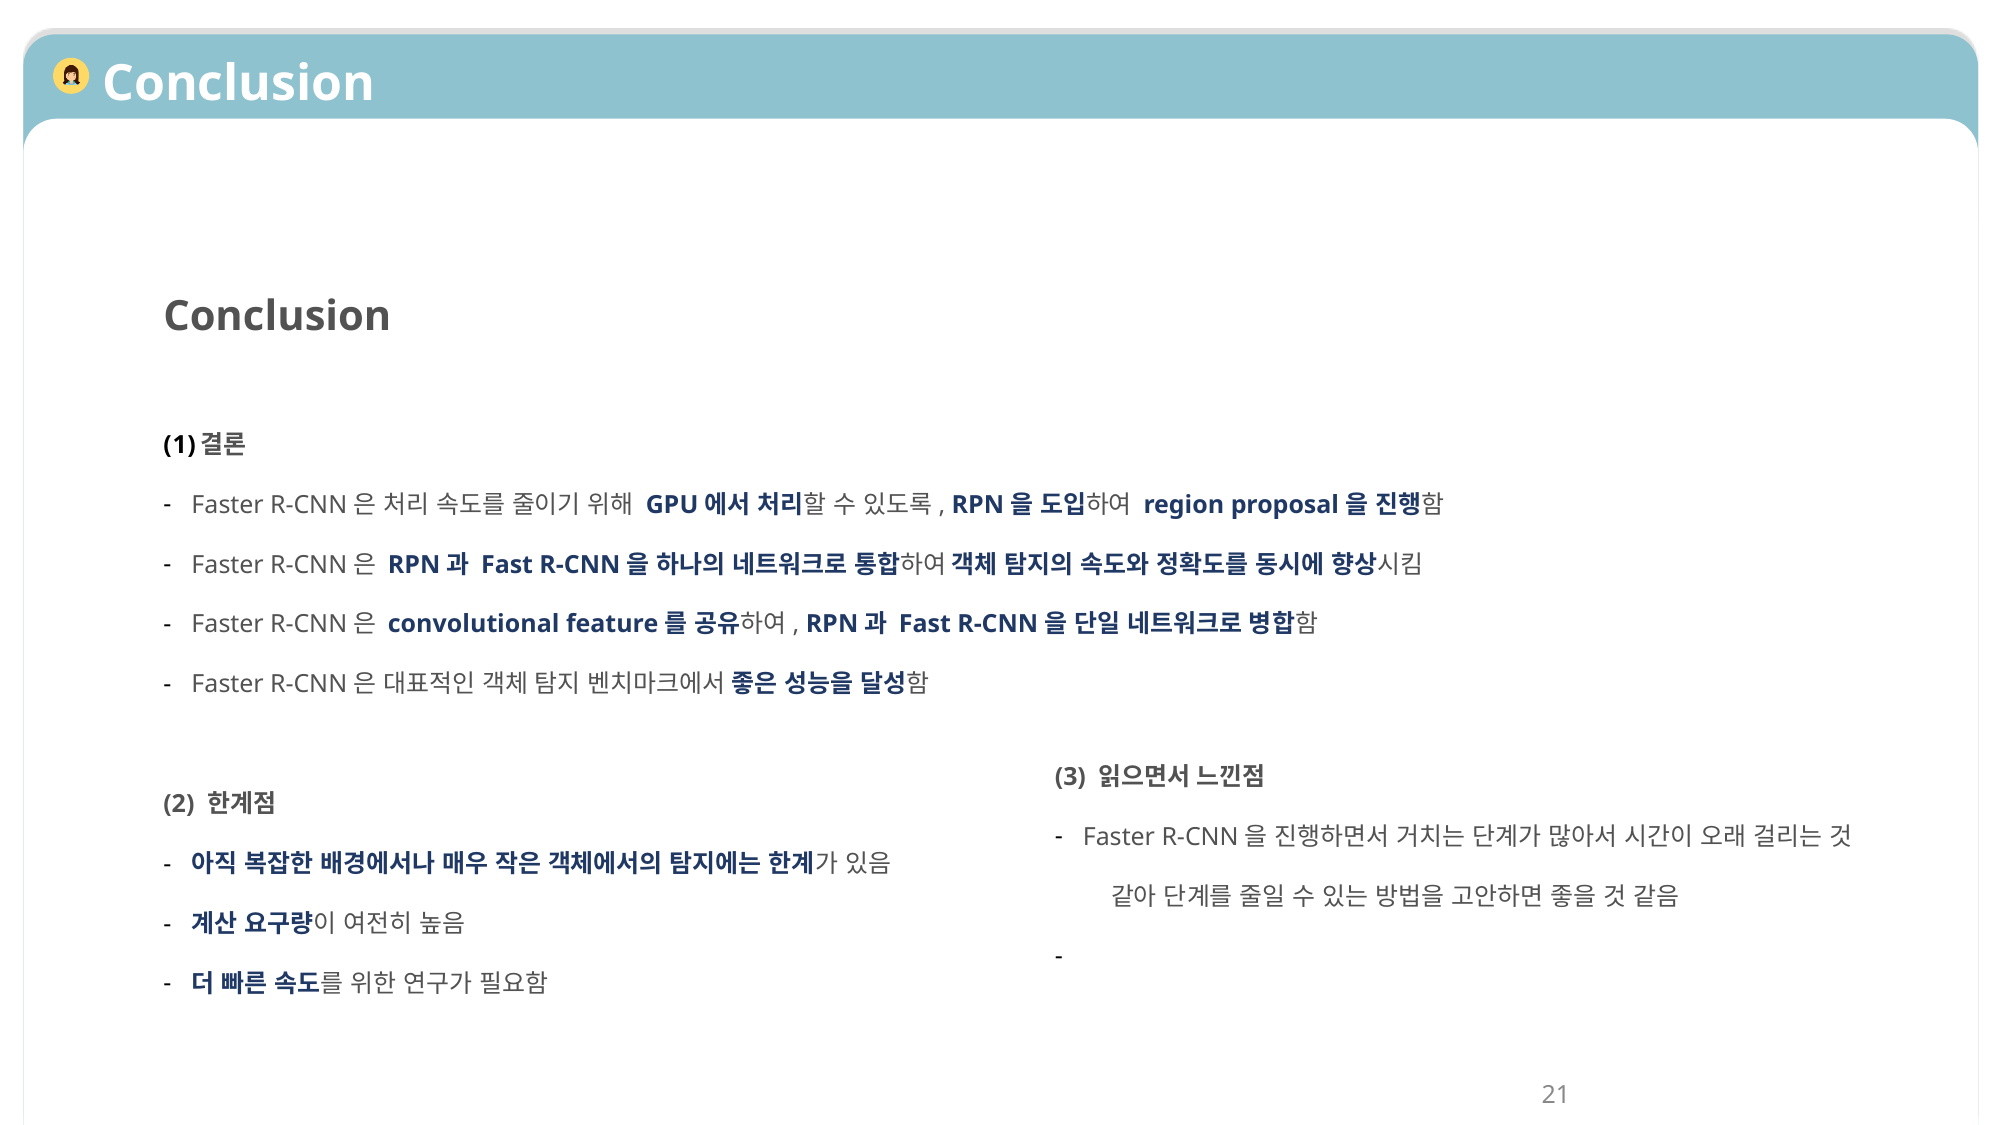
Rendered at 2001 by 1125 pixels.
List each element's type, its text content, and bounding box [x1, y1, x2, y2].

picture [61, 65, 81, 85]
text_box (3) 읽으면서 느낀점 Faster R-CNN을 진행하면서 거치는 단계가 많아서 시간이 오래 걸리는 것 같아 단계를 줄일 수 있는 방법을 고안하면 좋을 것 같음 [1040, 693, 1901, 977]
text_box Conclusion 결론 Faster R-CNN은 처리 속도를 줄이기 위해 GPU에서 처리할 수 있도록, RPN을 도입하여 region proposal을 진행함 Faster R-CNN은 RPN과 Fast R-CNN을 하나의 네트워크로 통합하여 객체 탐지의 속도와 정확도를 동시에 향상시킴 Faster R-CNN은 convolutional feature를 공유하여, RPN과 Fast R-CNN을 단일 네트워크로 병합함 Faster R-CNN은 대표적인 객체 탐지 벤치마크에서 좋은 성능을 달성함 (2) 한계점 아직 복잡한 배경에서나 매우 작은 객체에서의 탐지에는 한계가 있음 계산 요구량이 여전히 높음 더 빠른 속도를 위한 연구가 필요함 [148, 231, 1823, 1005]
text_box [23, 34, 1979, 1125]
text_box Conclusion [87, 42, 1090, 119]
